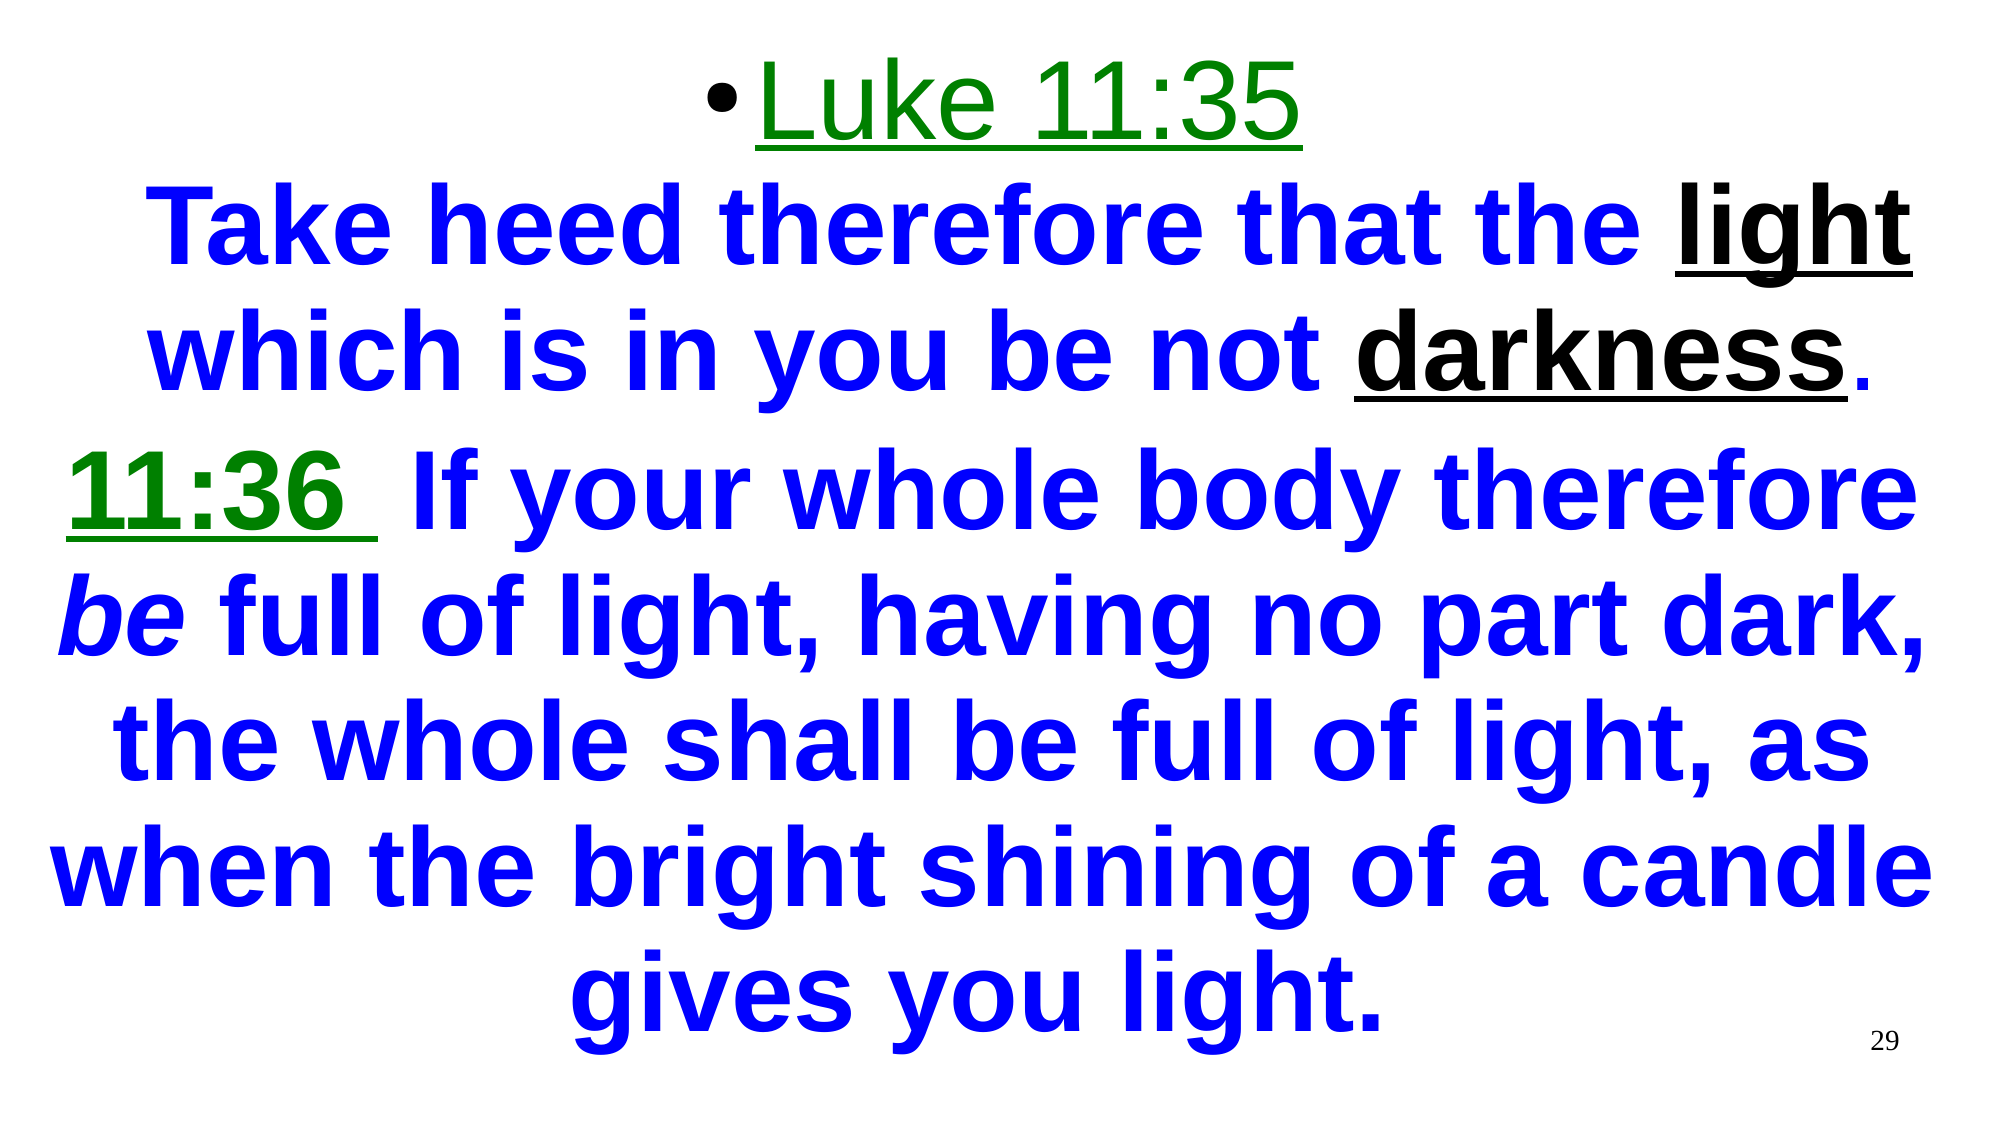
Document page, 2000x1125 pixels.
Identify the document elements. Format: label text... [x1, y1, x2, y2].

list Luke 11:35 Take heed therefore that the light which is in you be not darkness. 11:36 If your whole body therefore be full of light, having no part dark, the whole shall be full of light, as when the bright shining of a candle gives you light. [37, 37, 1951, 1088]
